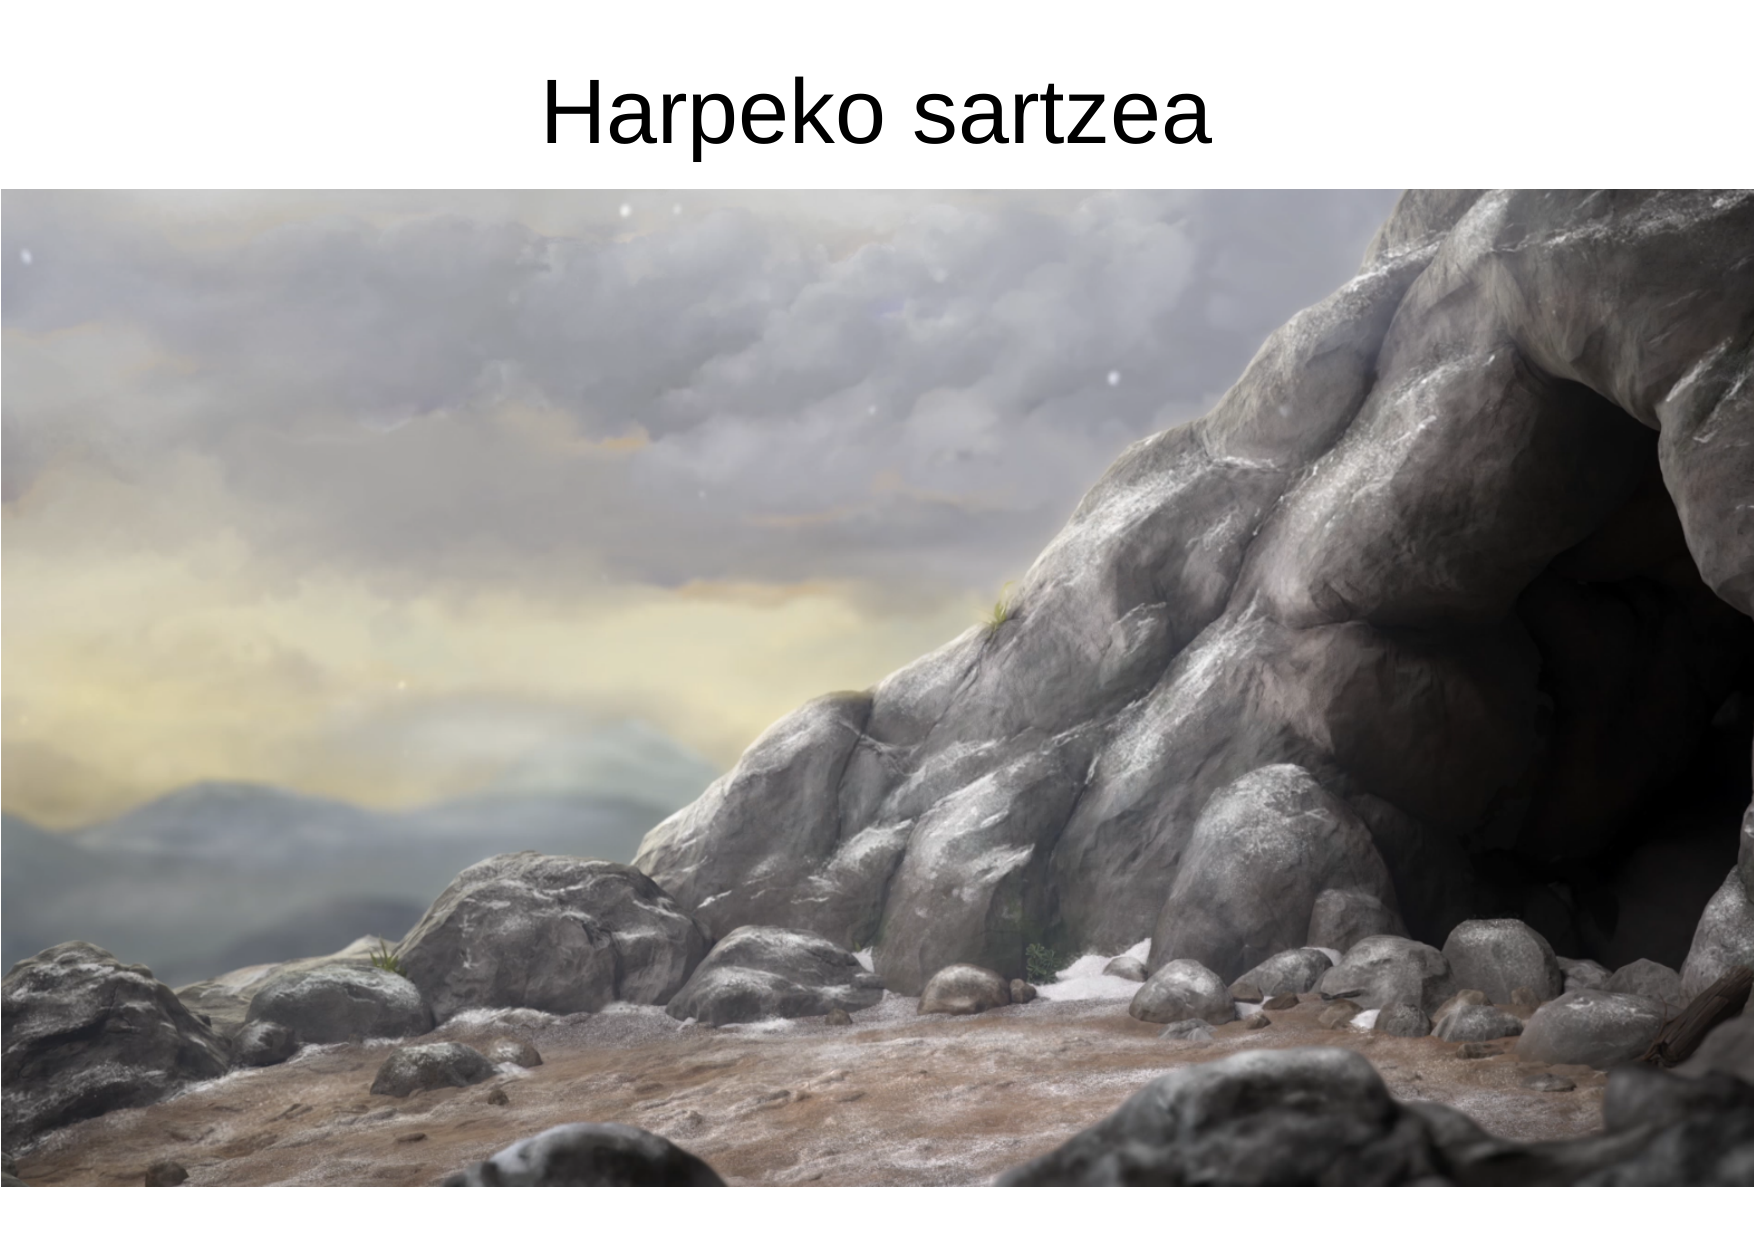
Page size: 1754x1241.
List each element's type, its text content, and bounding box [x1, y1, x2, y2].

title Harpeko sartzea [87, 8, 1667, 189]
picture [1, 189, 1754, 1187]
